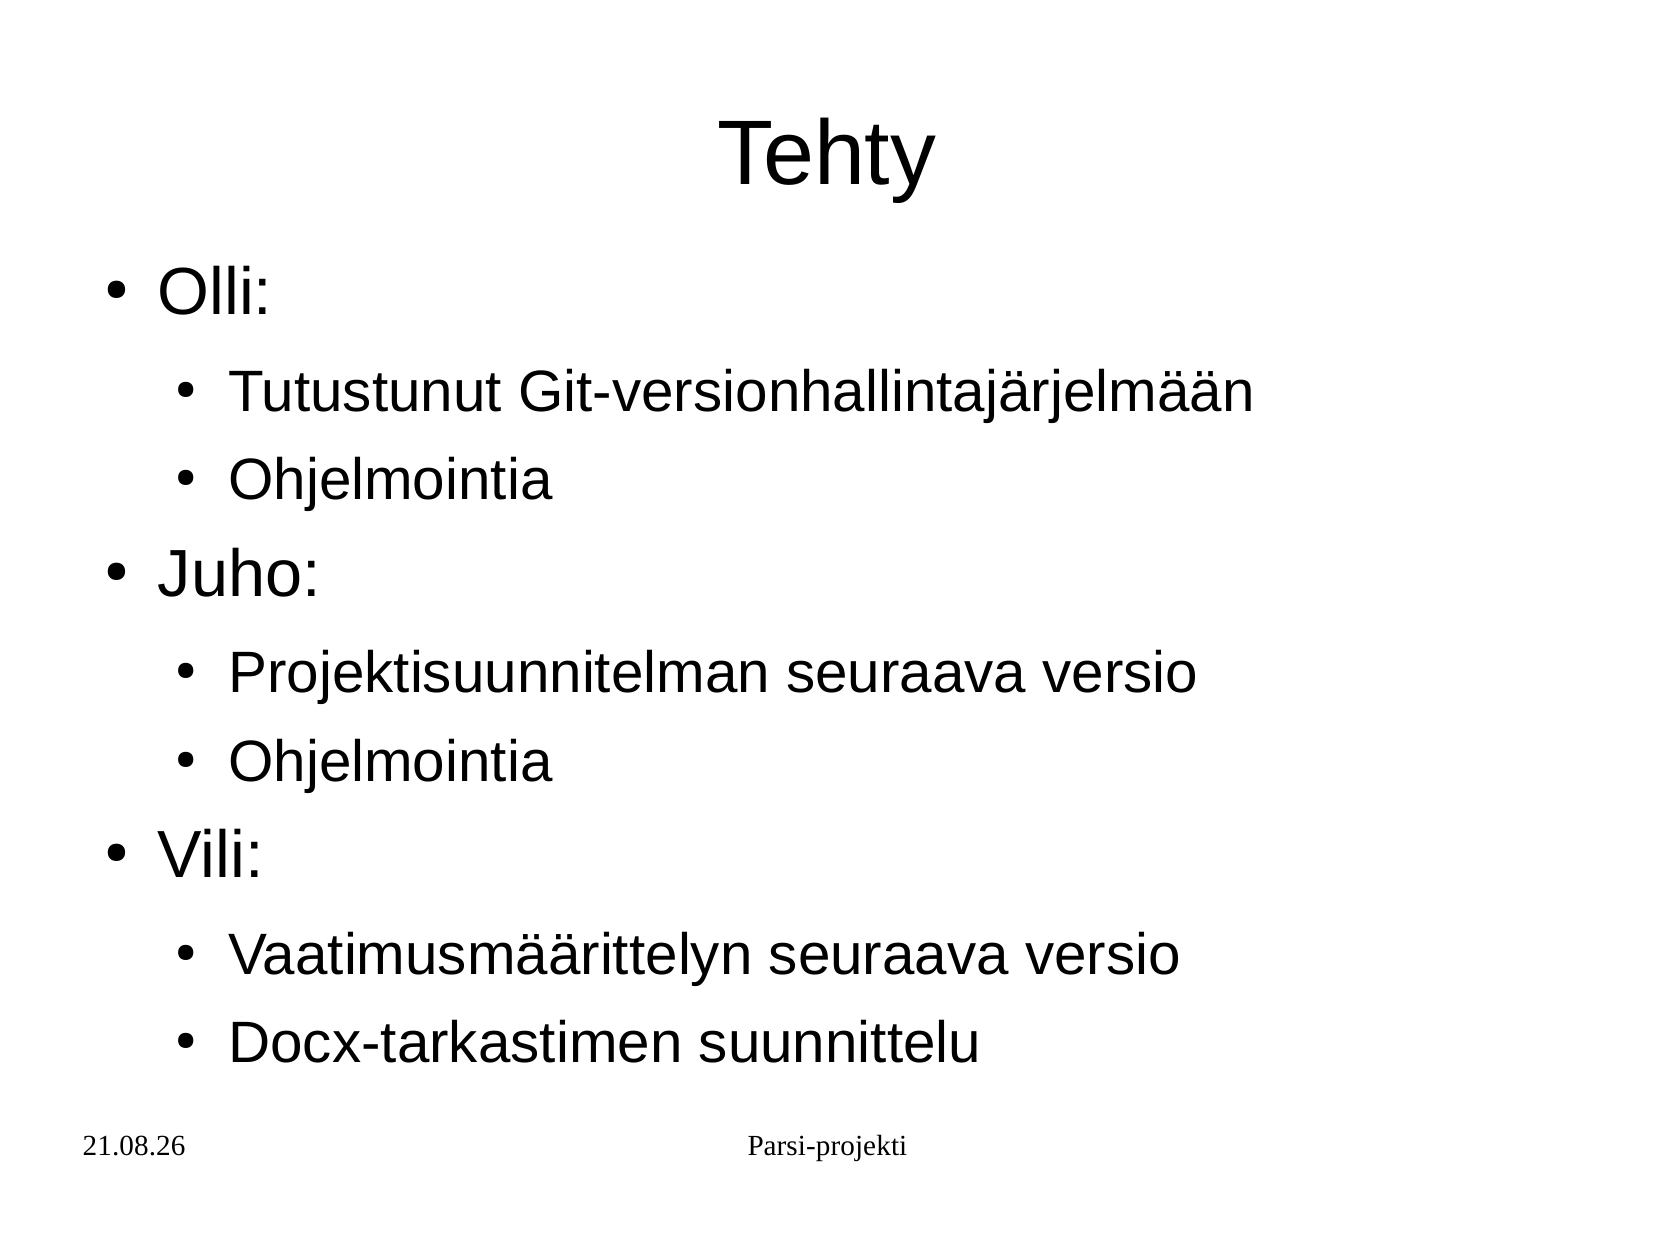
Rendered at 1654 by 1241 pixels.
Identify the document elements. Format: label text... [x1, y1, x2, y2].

title Tehty [82, 49, 1571, 257]
list Olli: Tutustunut Git-versionhallintajärjelmään Ohjelmointia Juho: Projektisuunnitelman seuraava versio Ohjelmointia Vili: Vaatimusmäärittelyn seuraava versio Docx-tarkastimen suunnittelu [86, 150, 1576, 1074]
